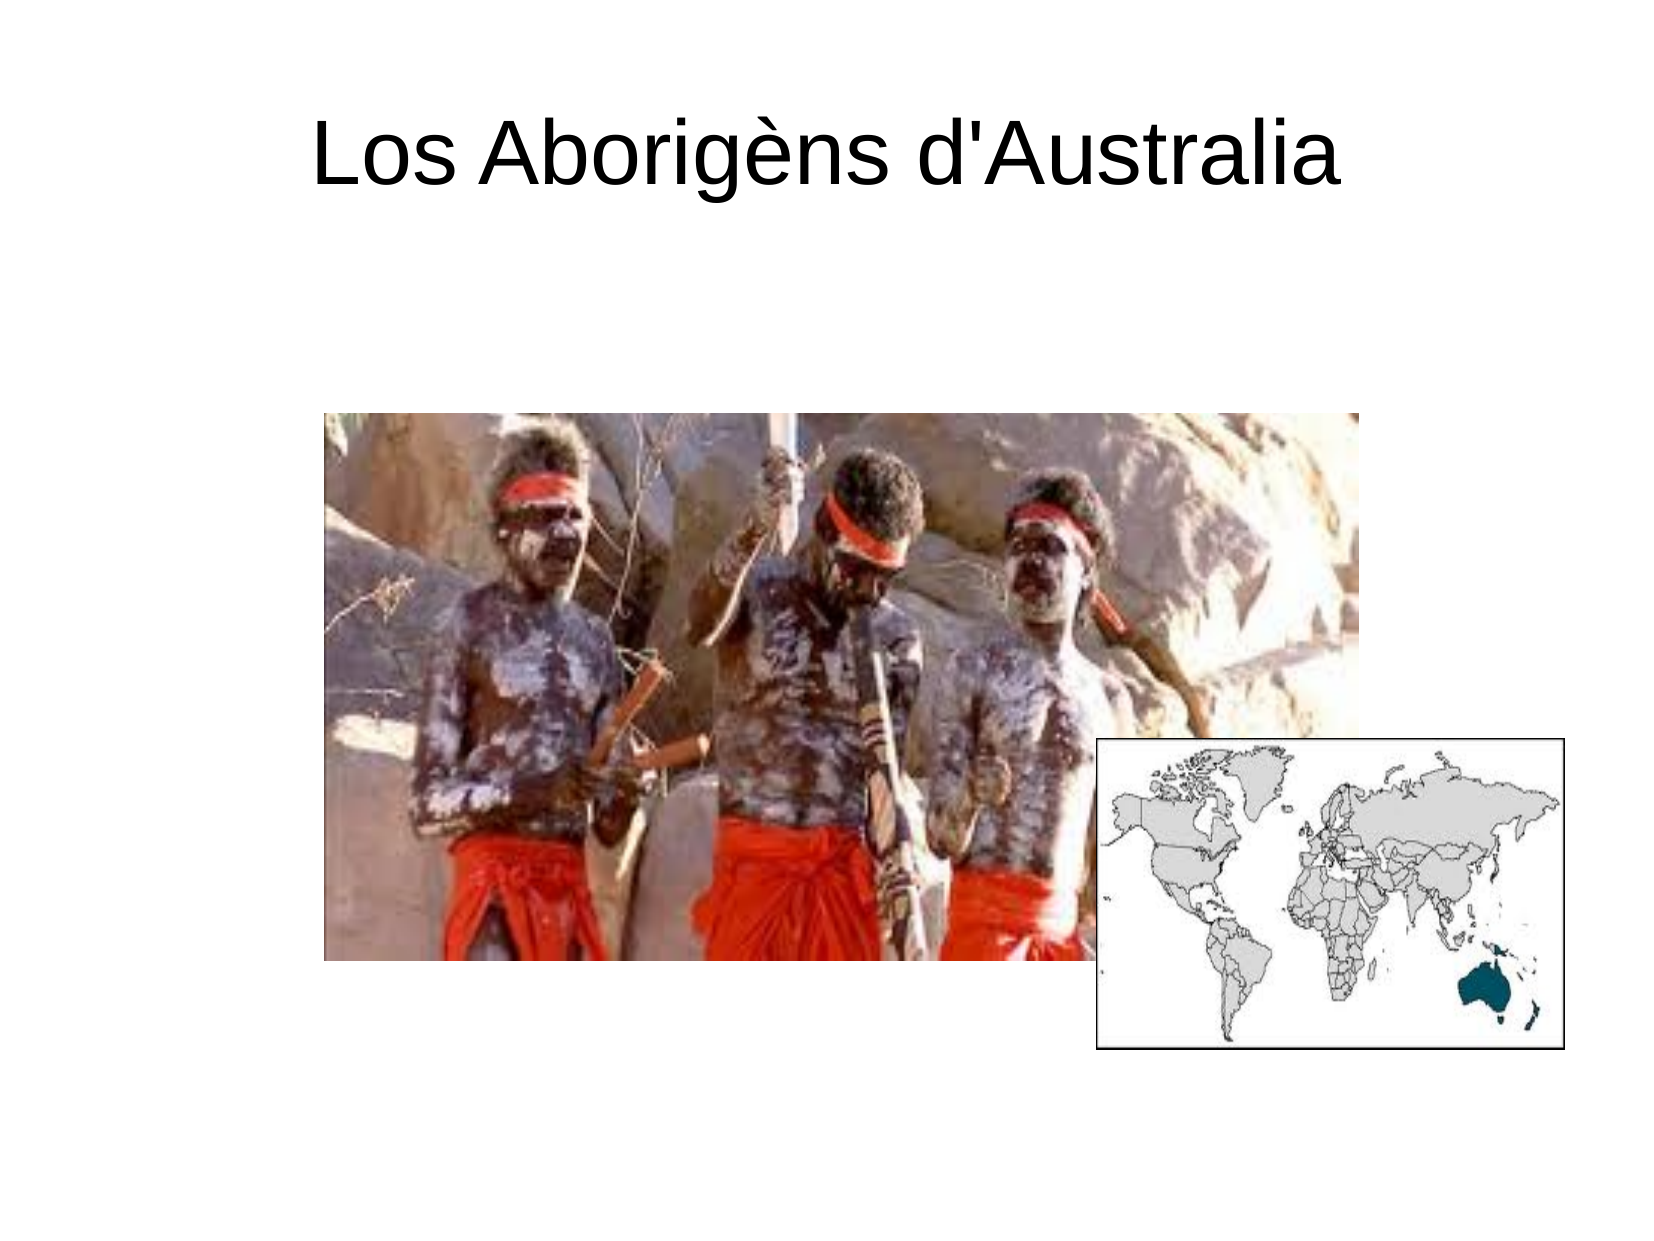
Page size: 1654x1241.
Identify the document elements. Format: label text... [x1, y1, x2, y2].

title Los Aborigèns d'Australia [82, 49, 1571, 257]
picture [324, 413, 1565, 1050]
